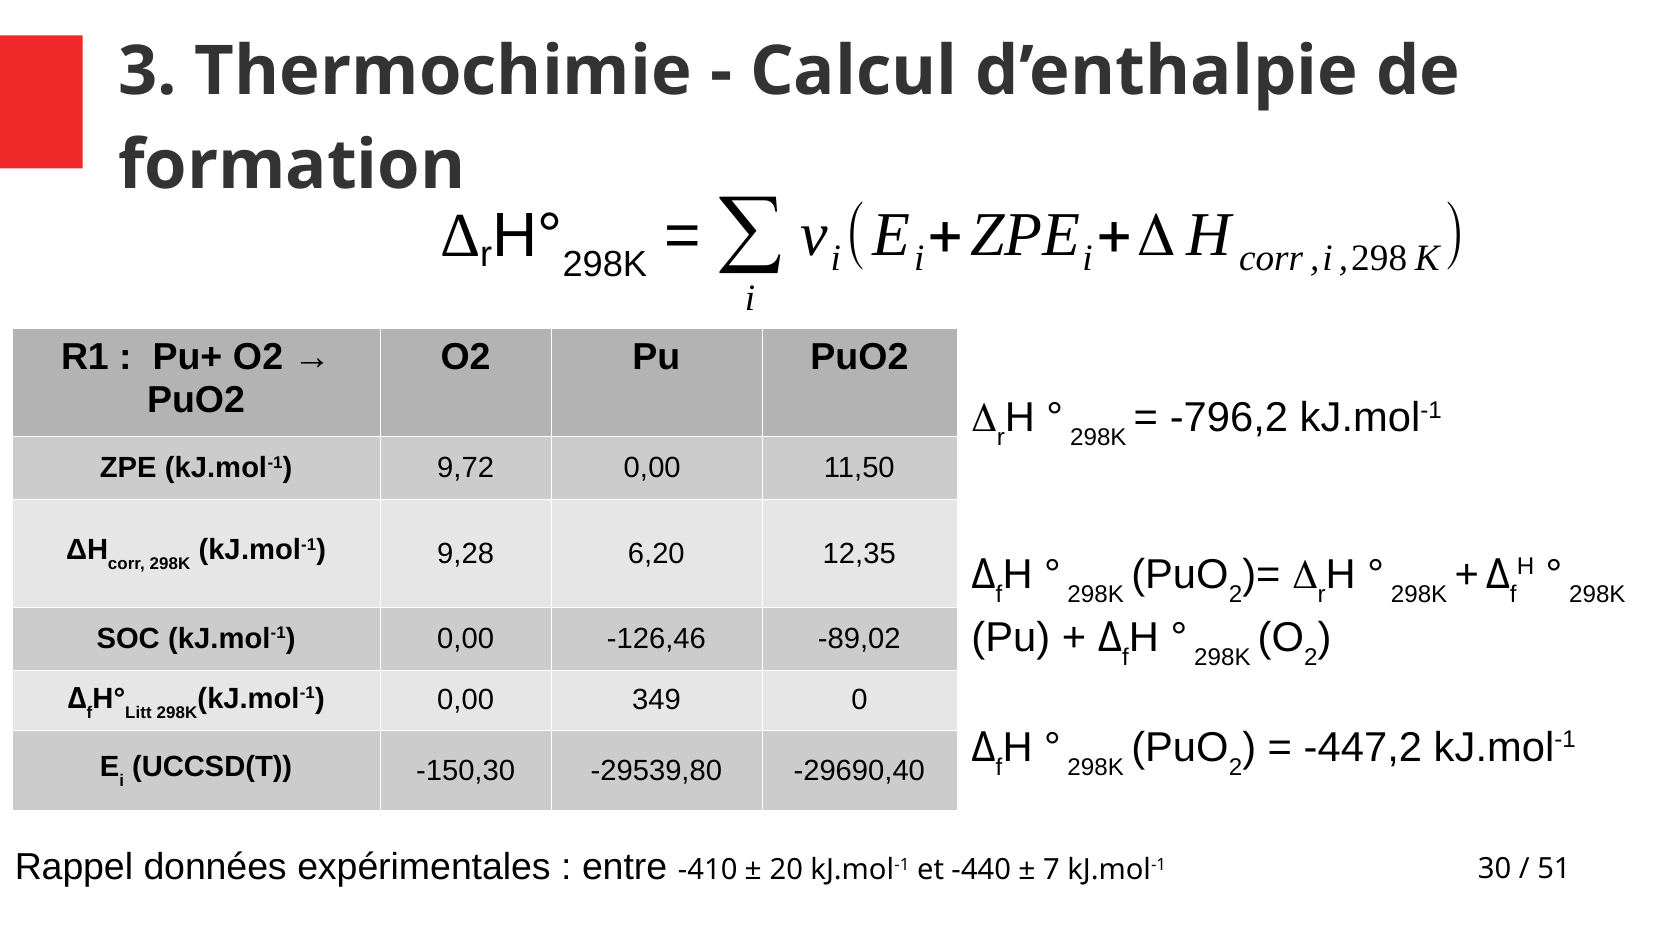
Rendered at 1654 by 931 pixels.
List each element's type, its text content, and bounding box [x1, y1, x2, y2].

title 3. Thermochimie - Calcul d’enthalpie de formation [118, 20, 1571, 209]
table_cell -29690,40 [763, 731, 957, 810]
table_header PuO2 [763, 329, 957, 436]
table_cell 0,00 [381, 671, 551, 730]
table_cell ΔfH°Litt 298K(kJ.mol-1) [13, 671, 380, 730]
table_cell ΔHcorr, 298K (kJ.mol-1) [13, 500, 380, 607]
table_cell 0,00 [552, 437, 762, 499]
table_cell 12,35 [763, 500, 956, 607]
table_cell SOC (kJ.mol-1) [13, 608, 380, 670]
table_cell -150,30 [381, 731, 551, 810]
table_cell 0,00 [381, 608, 551, 670]
table_cell -126,46 [552, 608, 762, 670]
chart [708, 192, 1472, 319]
table_cell 11,50 [763, 437, 956, 499]
text_box ΔrH°298K = [425, 192, 708, 292]
table_cell Ei (UCCSD(T)) [13, 731, 380, 810]
table_cell 9,72 [381, 437, 551, 499]
table_header R1 : Pu+ O2 → PuO2 [13, 329, 380, 436]
text_box DrH ° 298K = -796,2 kJ.mol-1 ΔfH ° 298K (PuO2)= DrH ° 298K + ΔfH ° 298K (Pu) + ΔfH ° 298K (O2) ΔfH ° 298K (PuO2) = -447,2 kJ.mol-1 [956, 353, 1642, 776]
table_cell 0 [763, 671, 956, 730]
table_cell 6,20 [552, 500, 762, 607]
table_header O2 [381, 329, 551, 436]
table_cell 9,28 [381, 500, 551, 607]
table_cell 349 [552, 671, 762, 730]
table_header Pu [552, 329, 762, 436]
table_cell -29539,80 [552, 731, 762, 810]
table_cell -89,02 [763, 608, 956, 670]
text_box Rappel données expérimentales : entre -410 ± 20 kJ.mol-1 et -440 ± 7 kJ.mol-1 [0, 838, 1236, 896]
table_cell ZPE (kJ.mol-1) [13, 437, 380, 499]
